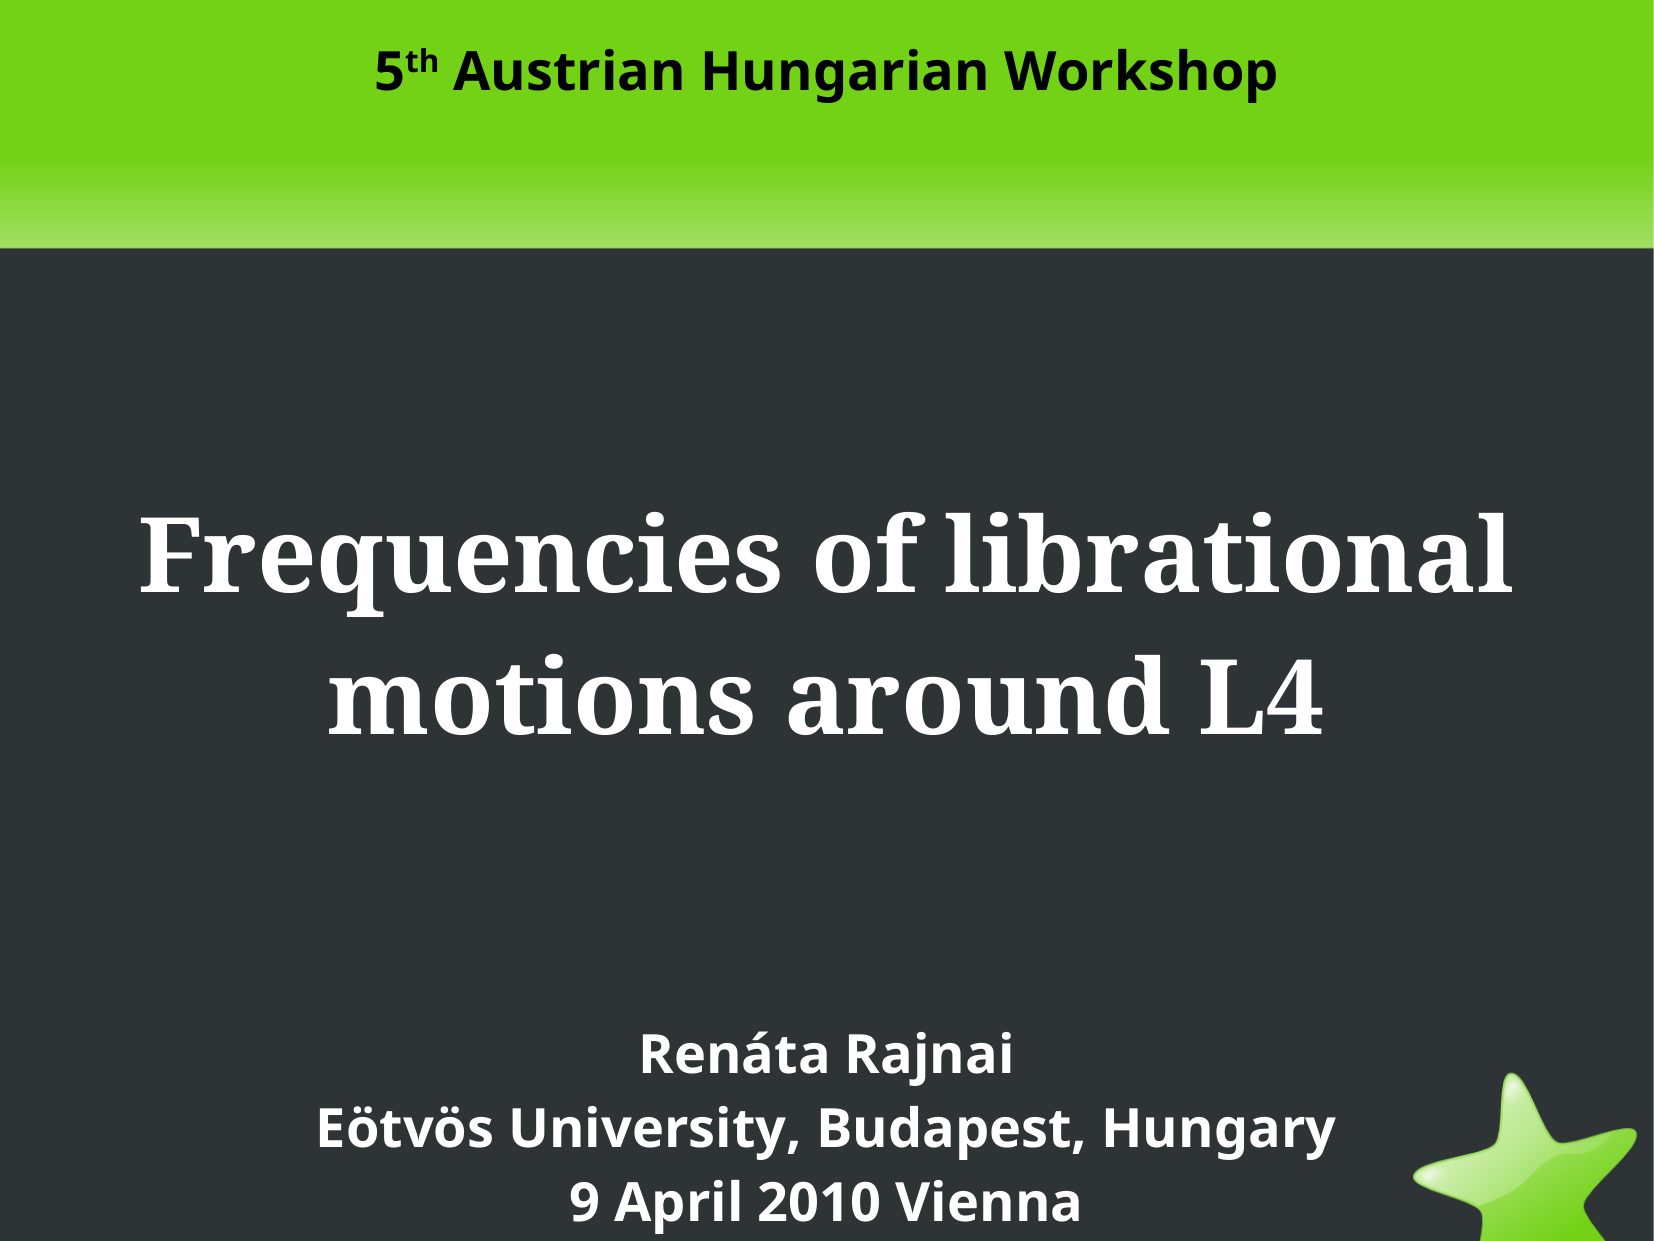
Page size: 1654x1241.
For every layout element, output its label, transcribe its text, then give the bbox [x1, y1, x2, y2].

list [47, 295, 1536, 1114]
picture [0, 0, 1654, 1241]
title 5th Austrian Hungarian Workshop Frequencies of librational motions around L4 Renáta Rajnai Eötvös University, Budapest, Hungary 9 April 2010 Vienna [29, 88, 1625, 1182]
